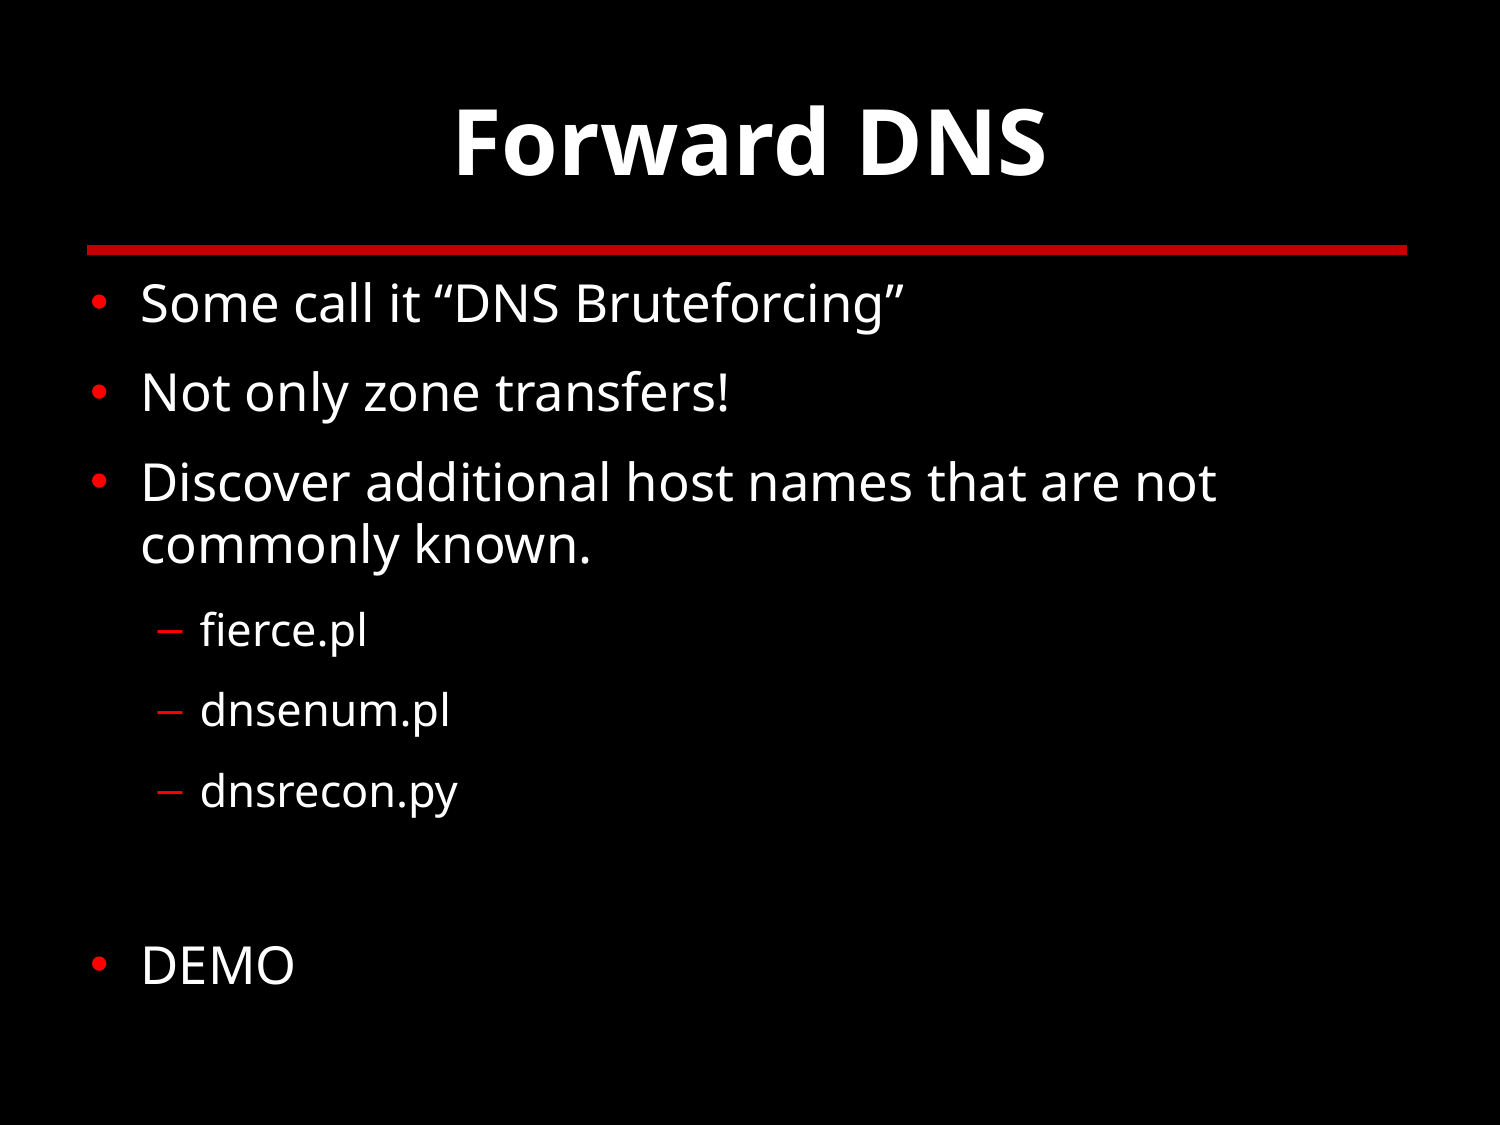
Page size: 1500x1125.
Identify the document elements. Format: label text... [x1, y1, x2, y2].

title Forward DNS [75, 45, 1425, 233]
list Some call it “DNS Bruteforcing” Not only zone transfers! Discover additional host names that are not commonly known. fierce.pl dnsenum.pl dnsrecon.py DEMO [75, 262, 1425, 1005]
